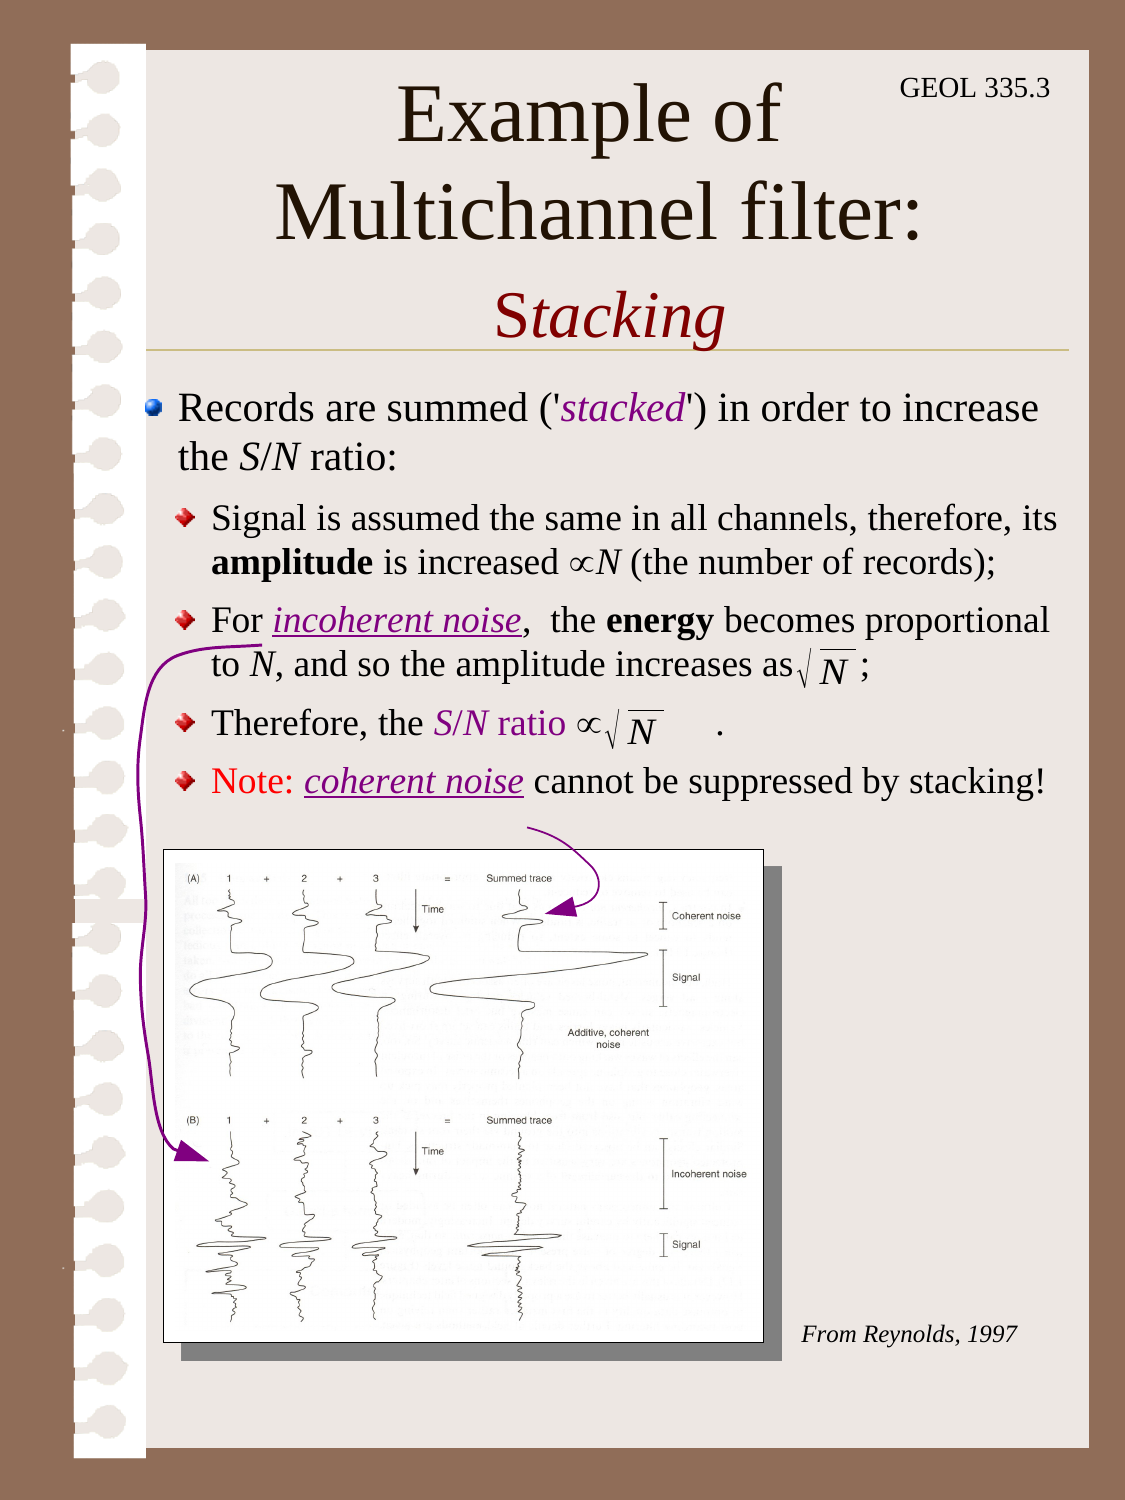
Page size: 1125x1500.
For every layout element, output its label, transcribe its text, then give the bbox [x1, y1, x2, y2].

chart [786, 646, 858, 693]
list Records are summed ('stacked') in order to increase the S/N ratio: Signal is assumed the same in all channels, therefore, its amplitude is increased N (the number of records); For incoherent noise, the energy becomes proportional to N, and so the amplitude increases as ; Therefore, the S/N ratio  . Note: coherent noise cannot be suppressed by stacking! [125, 374, 1080, 958]
picture [175, 863, 761, 1331]
text_box [163, 849, 764, 1343]
title Example of Multichannel filter: Stacking [131, 64, 1069, 353]
chart [594, 707, 666, 754]
text_box From Reynolds, 1997 [801, 1318, 1054, 1356]
text_box [163, 849, 585, 1147]
